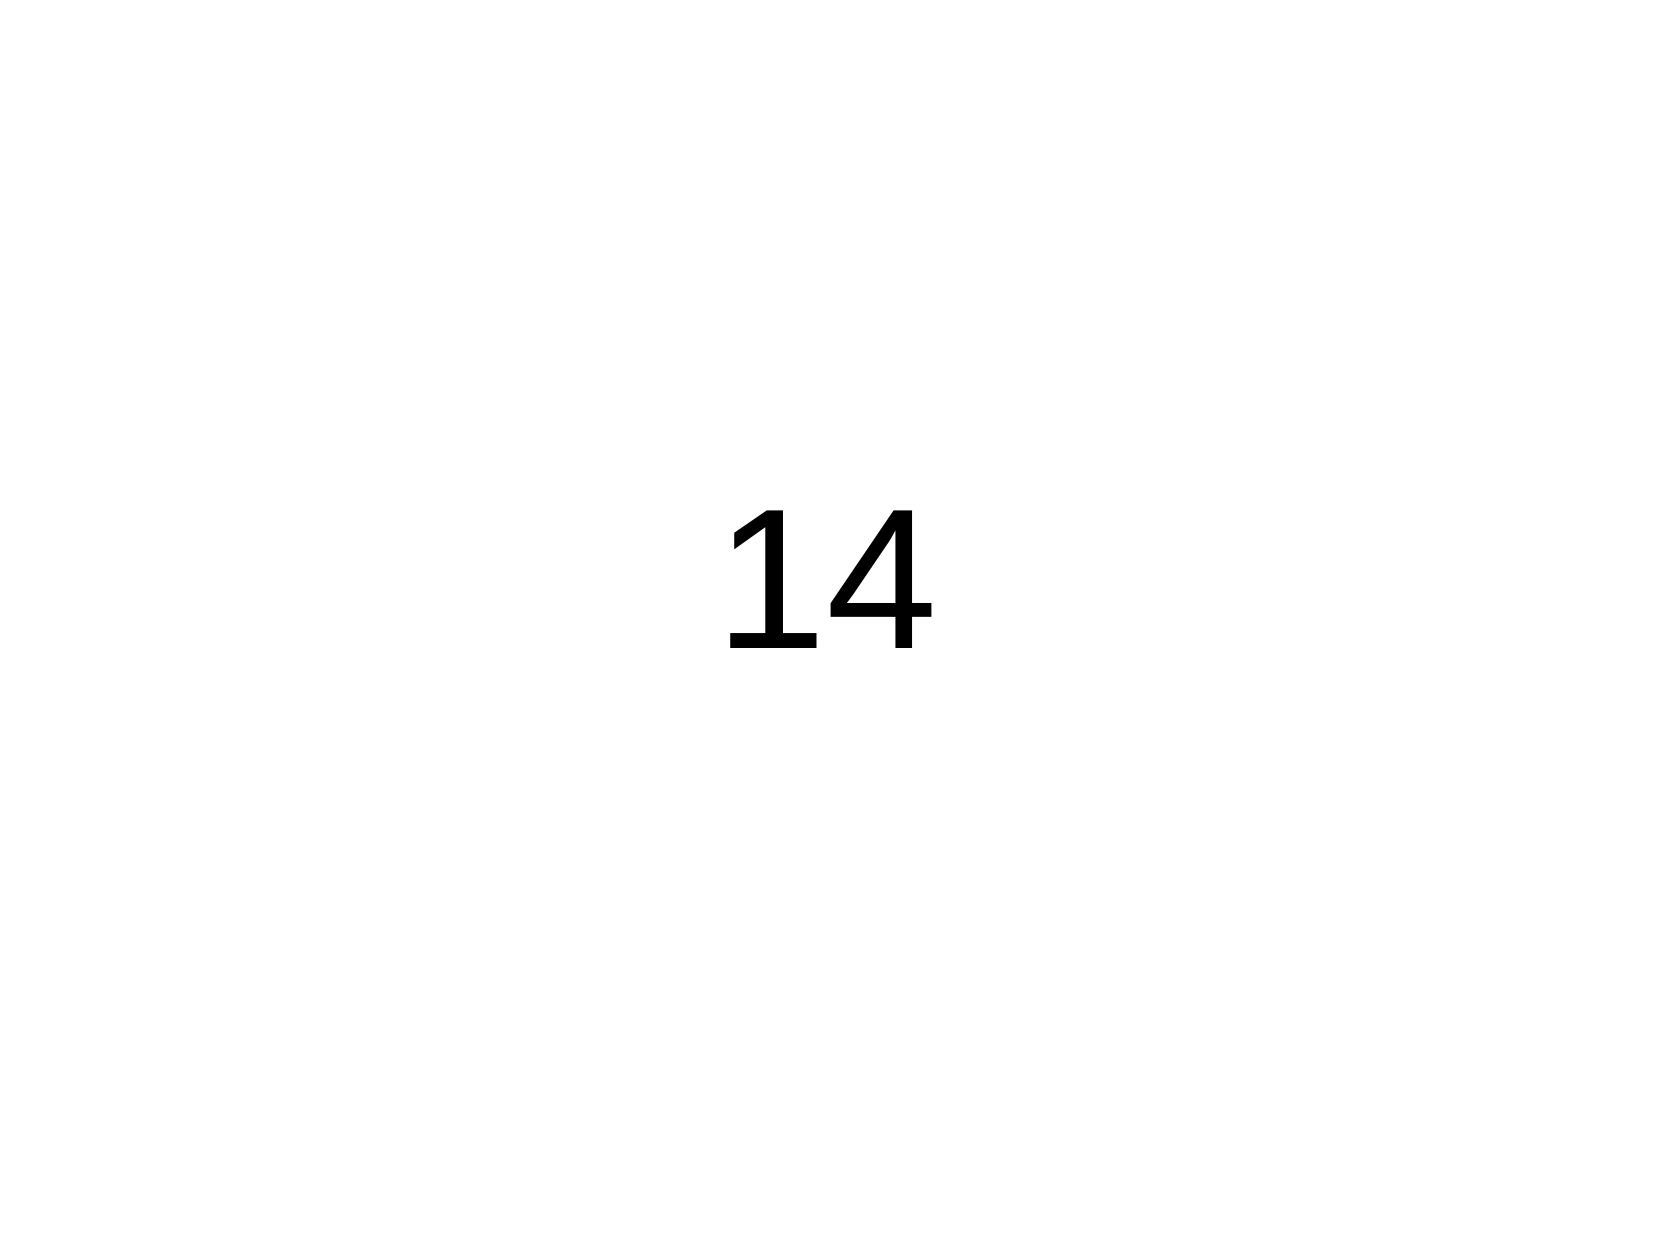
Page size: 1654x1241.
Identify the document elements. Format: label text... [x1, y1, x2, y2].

subtitle 14 [82, 49, 1571, 1109]
